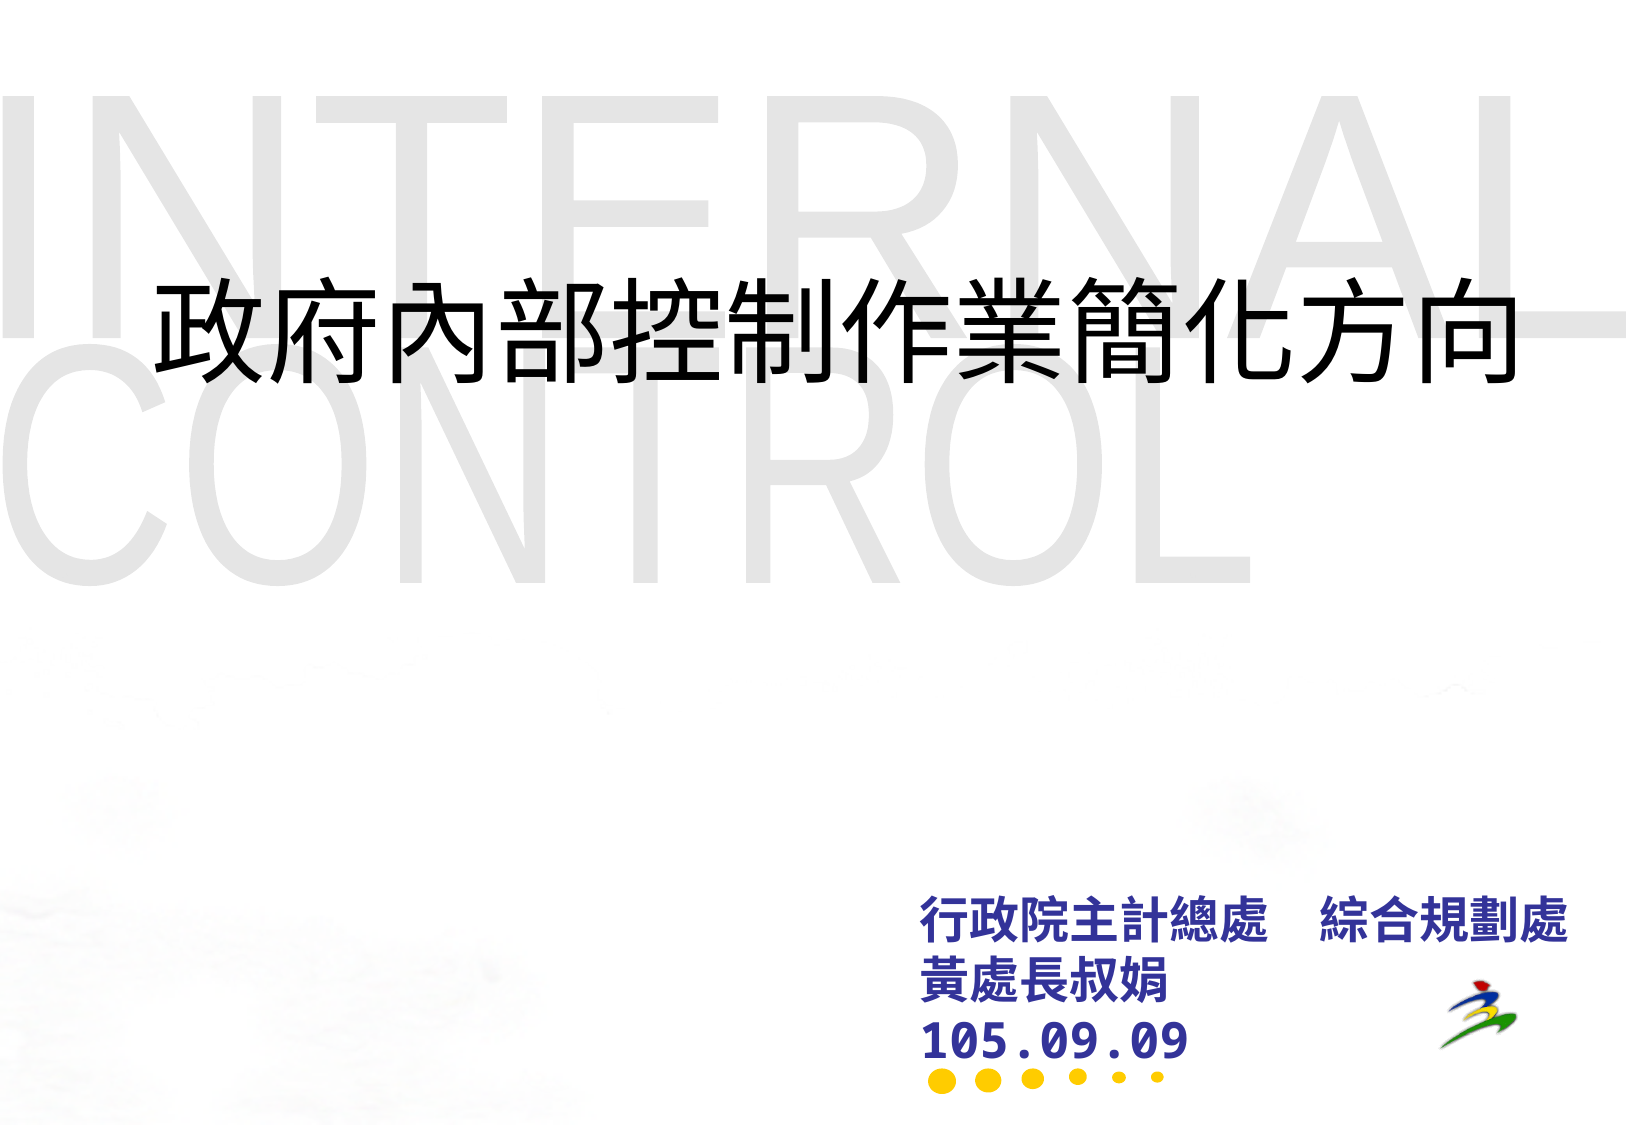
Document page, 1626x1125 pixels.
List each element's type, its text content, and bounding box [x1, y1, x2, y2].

text_box [975, 1068, 1002, 1093]
text_box 政府內部控制作業簡化方向 [118, 208, 1559, 449]
text_box [1021, 1068, 1044, 1090]
text_box [928, 1068, 956, 1094]
picture [1438, 1024, 1519, 1052]
text_box [1151, 1071, 1164, 1083]
text_box 行政院主計總處 綜合規劃處 黃處長叔娟 105.09.09 [904, 881, 1625, 1024]
text_box [1112, 1071, 1126, 1084]
text_box [1069, 1068, 1087, 1085]
